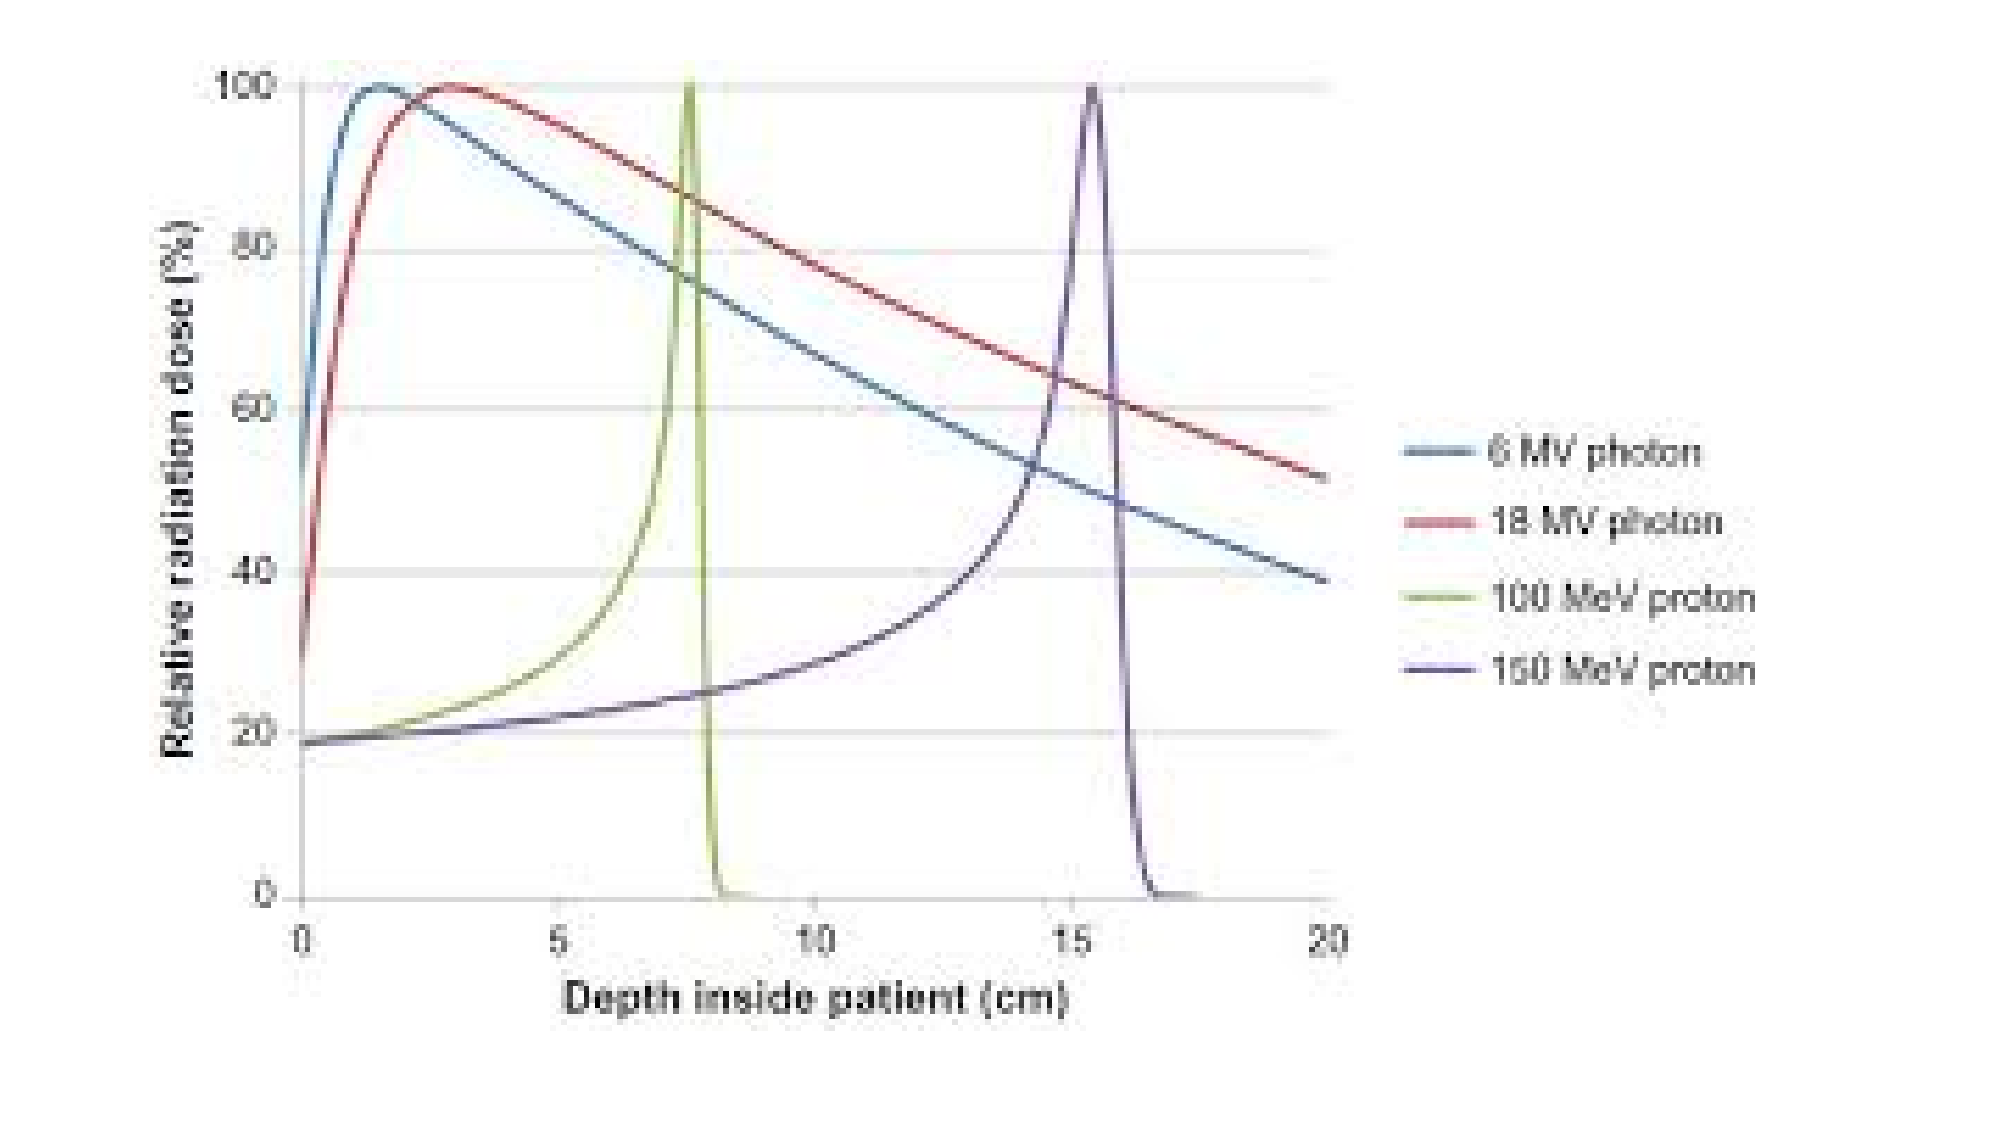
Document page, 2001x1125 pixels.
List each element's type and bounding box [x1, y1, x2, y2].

picture [149, 60, 1767, 1032]
